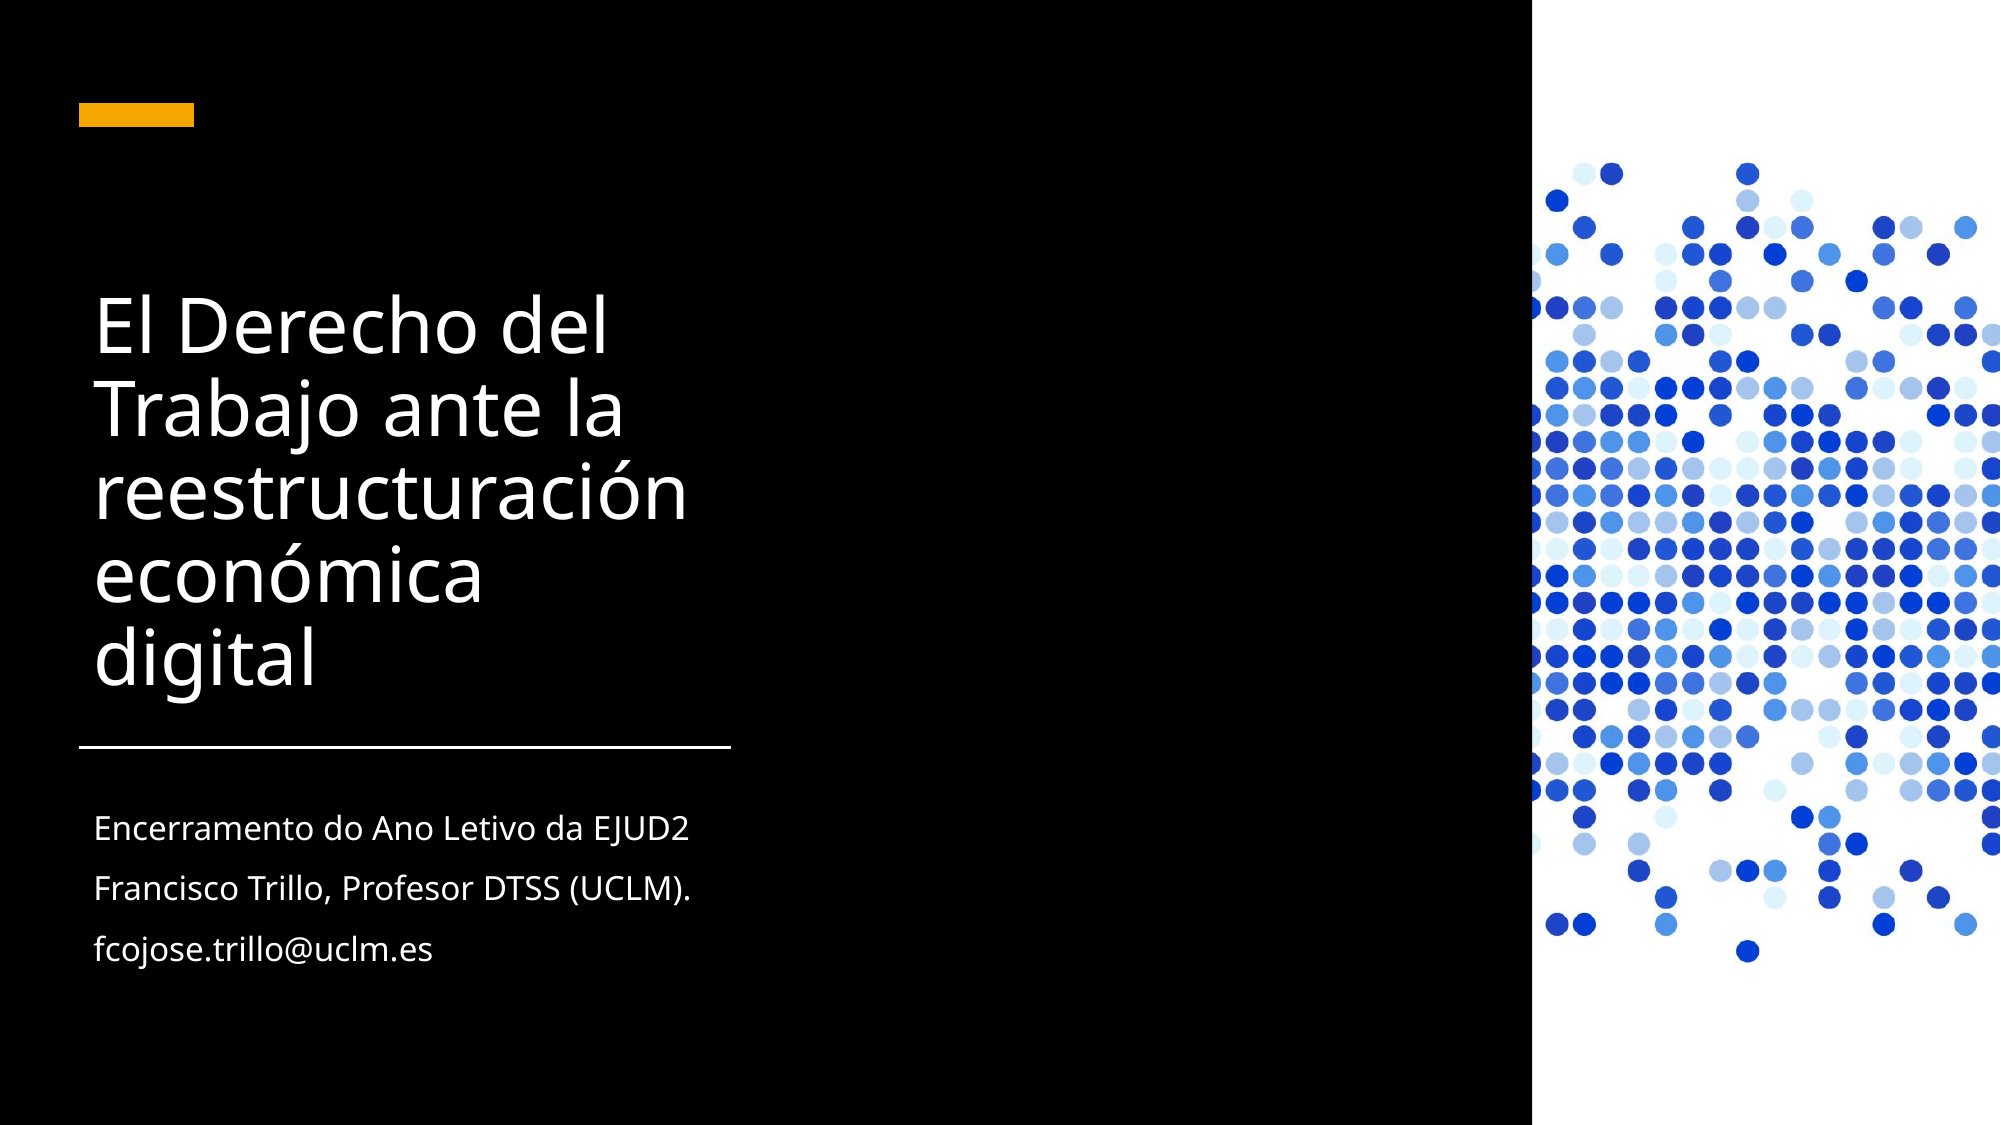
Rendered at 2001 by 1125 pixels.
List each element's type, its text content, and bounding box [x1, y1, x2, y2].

text_box [0, 0, 1532, 1125]
subtitle Encerramento do Ano Letivo da EJUD2 Francisco Trillo, Profesor DTSS (UCLM). fcojose.trillo@uclm.es [78, 799, 739, 998]
picture [1532, 0, 2000, 1125]
title El Derecho del Trabajo ante la reestructuración económica digital [78, 184, 739, 710]
